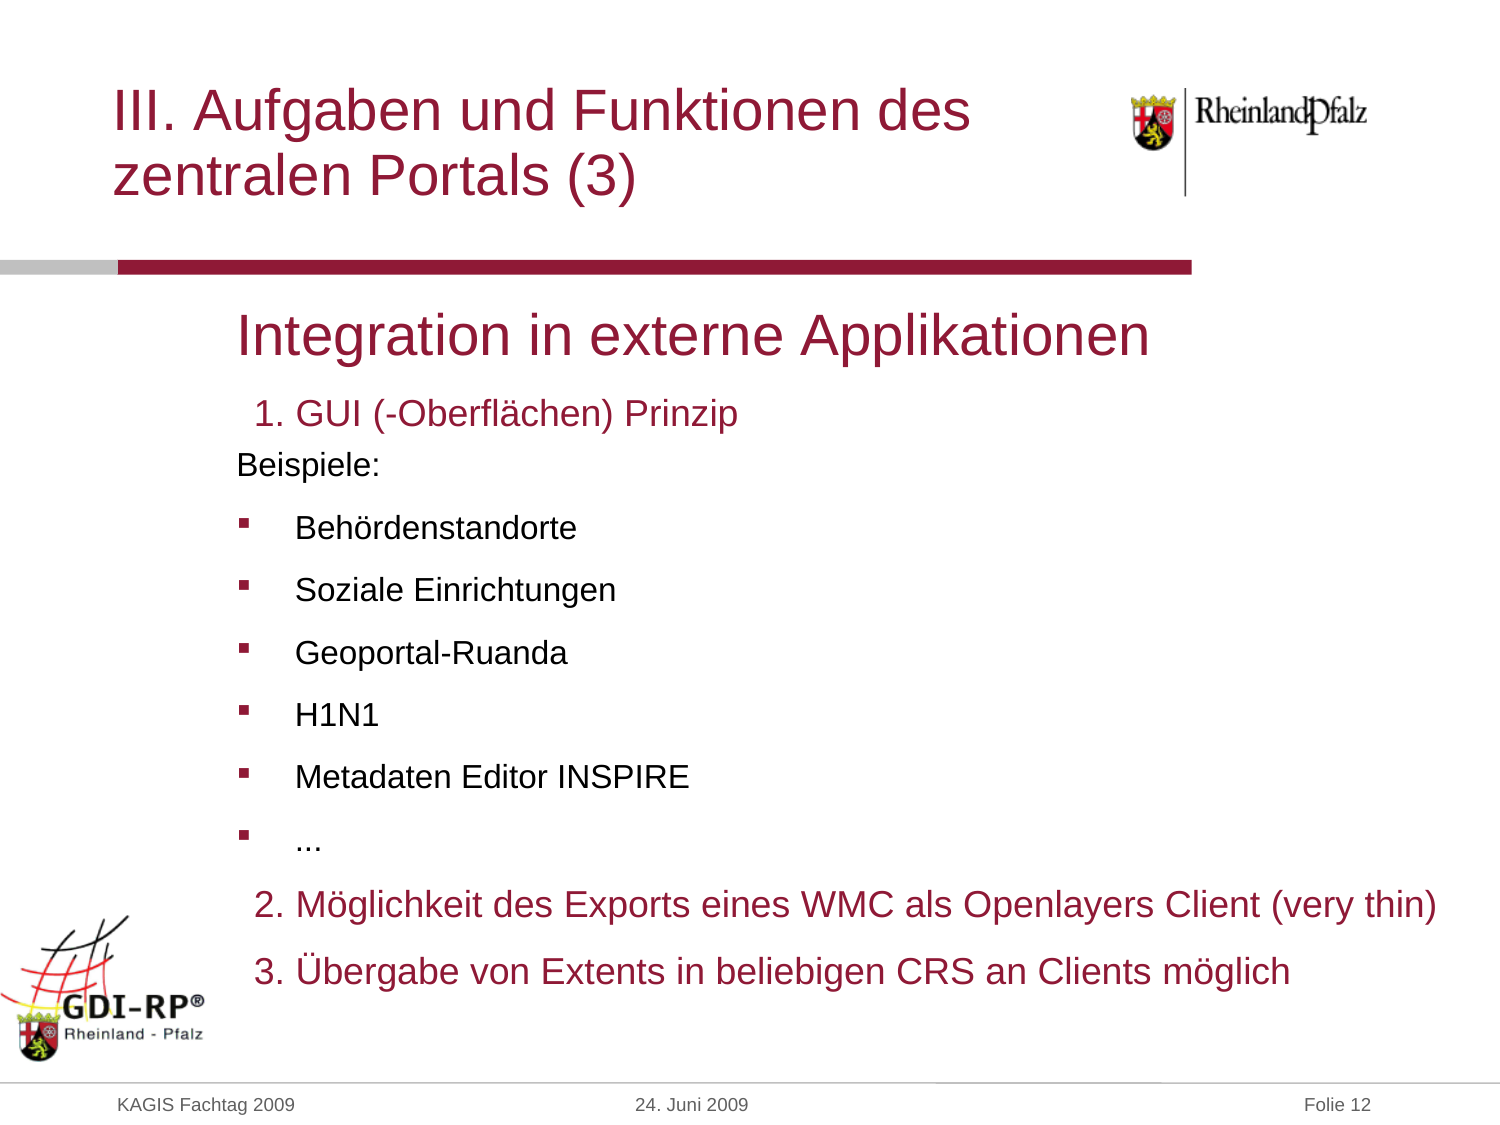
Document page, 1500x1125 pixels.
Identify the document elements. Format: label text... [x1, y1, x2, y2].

list Integration in externe Applikationen 1. GUI (-Oberflächen) Prinzip Beispiele: Behördenstandorte Soziale Einrichtungen Geoportal-Ruanda H1N1 Metadaten Editor INSPIRE ... 2. Möglichkeit des Exports eines WMC als Openlayers Client (very thin) 3. Übergabe von Extents in beliebigen CRS an Clients möglich [236, 308, 1500, 1125]
picture [0, 915, 207, 1063]
title III. Aufgaben und Funktionen des zentralen Portals (3) [112, 63, 1071, 224]
picture [1131, 88, 1447, 198]
